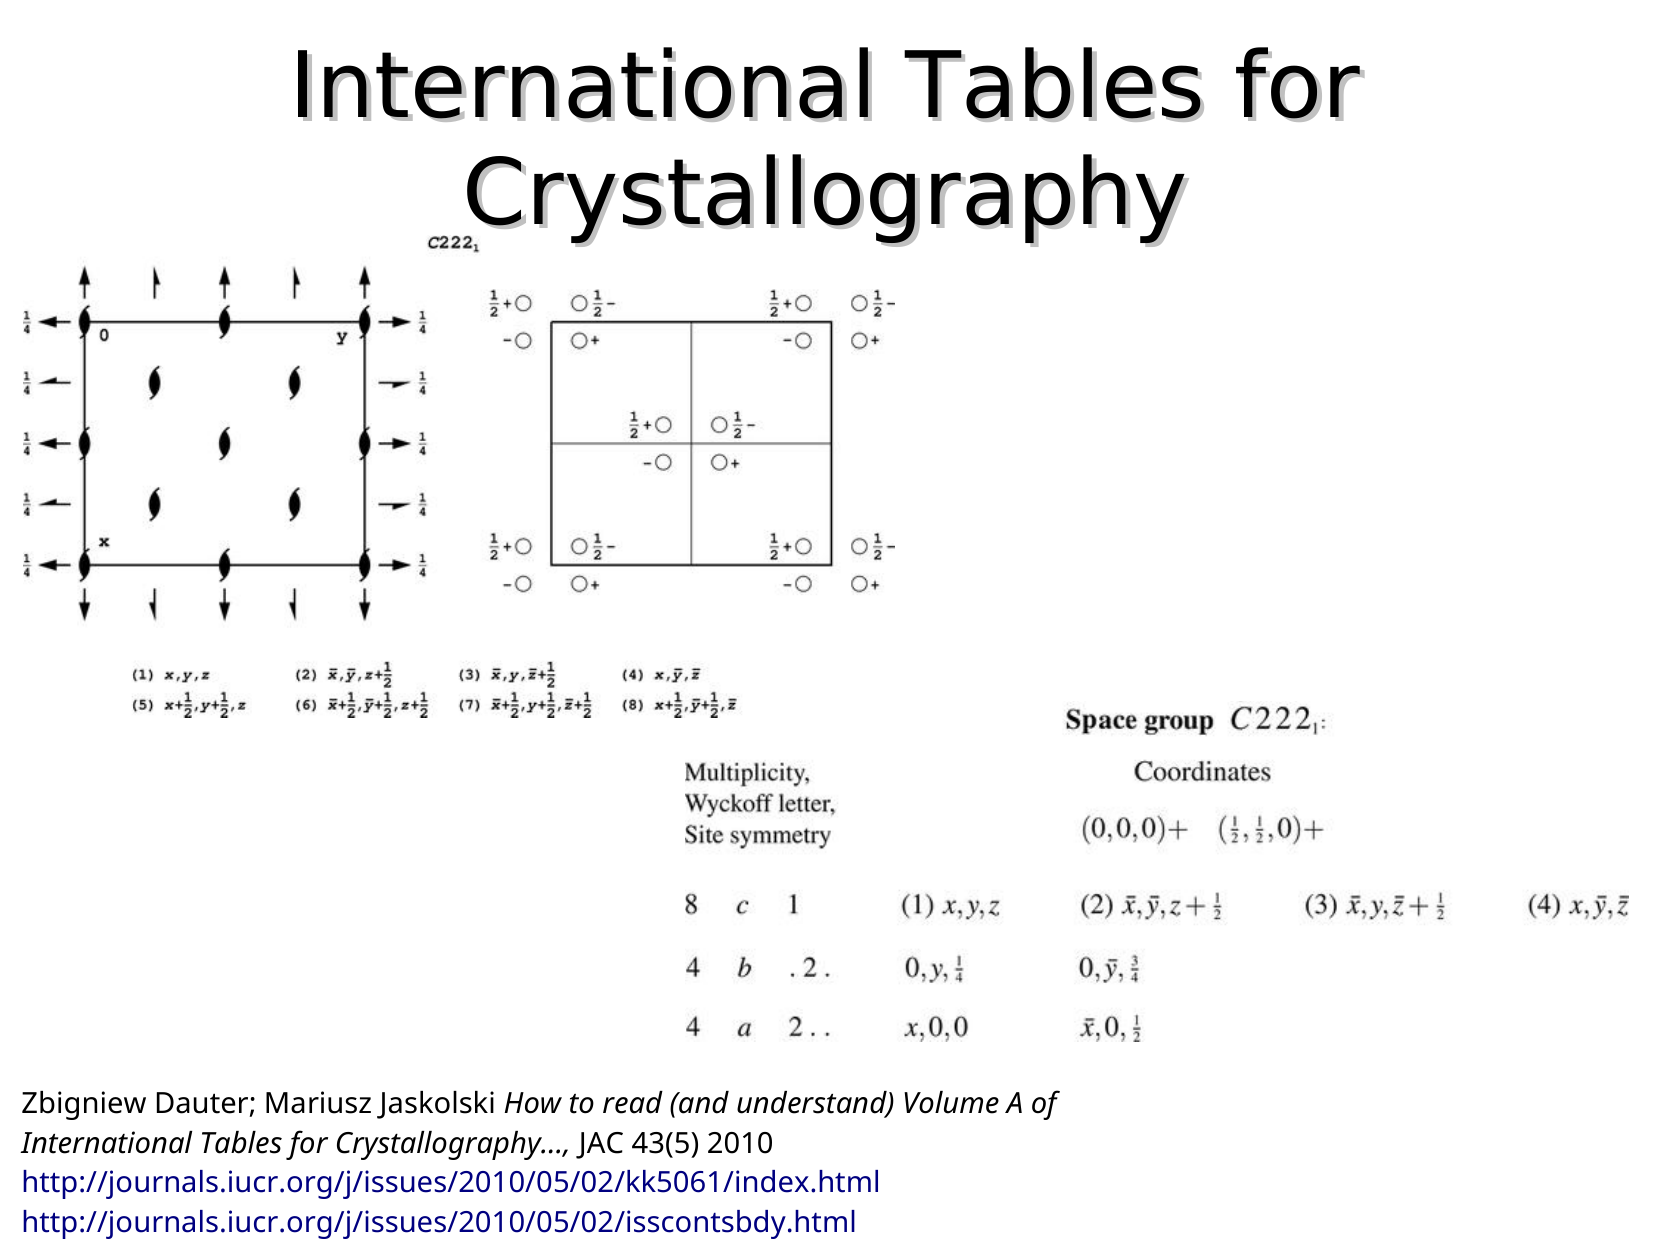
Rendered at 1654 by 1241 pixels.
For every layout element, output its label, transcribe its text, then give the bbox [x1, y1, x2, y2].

title International Tables for Crystallography [120, 32, 1533, 247]
text_box Zbigniew Dauter; Mariusz Jaskolski How to read (and understand) Volume A of International Tables for Crystallography..., JAC 43(5) 2010 http://journals.iucr.org/j/issues/2010/05/02/kk5061/index.html http://journals.iucr.org/j/issues/2010/05/02/isscontsbdy.html [21, 1082, 1193, 1240]
picture [23, 235, 1629, 1043]
